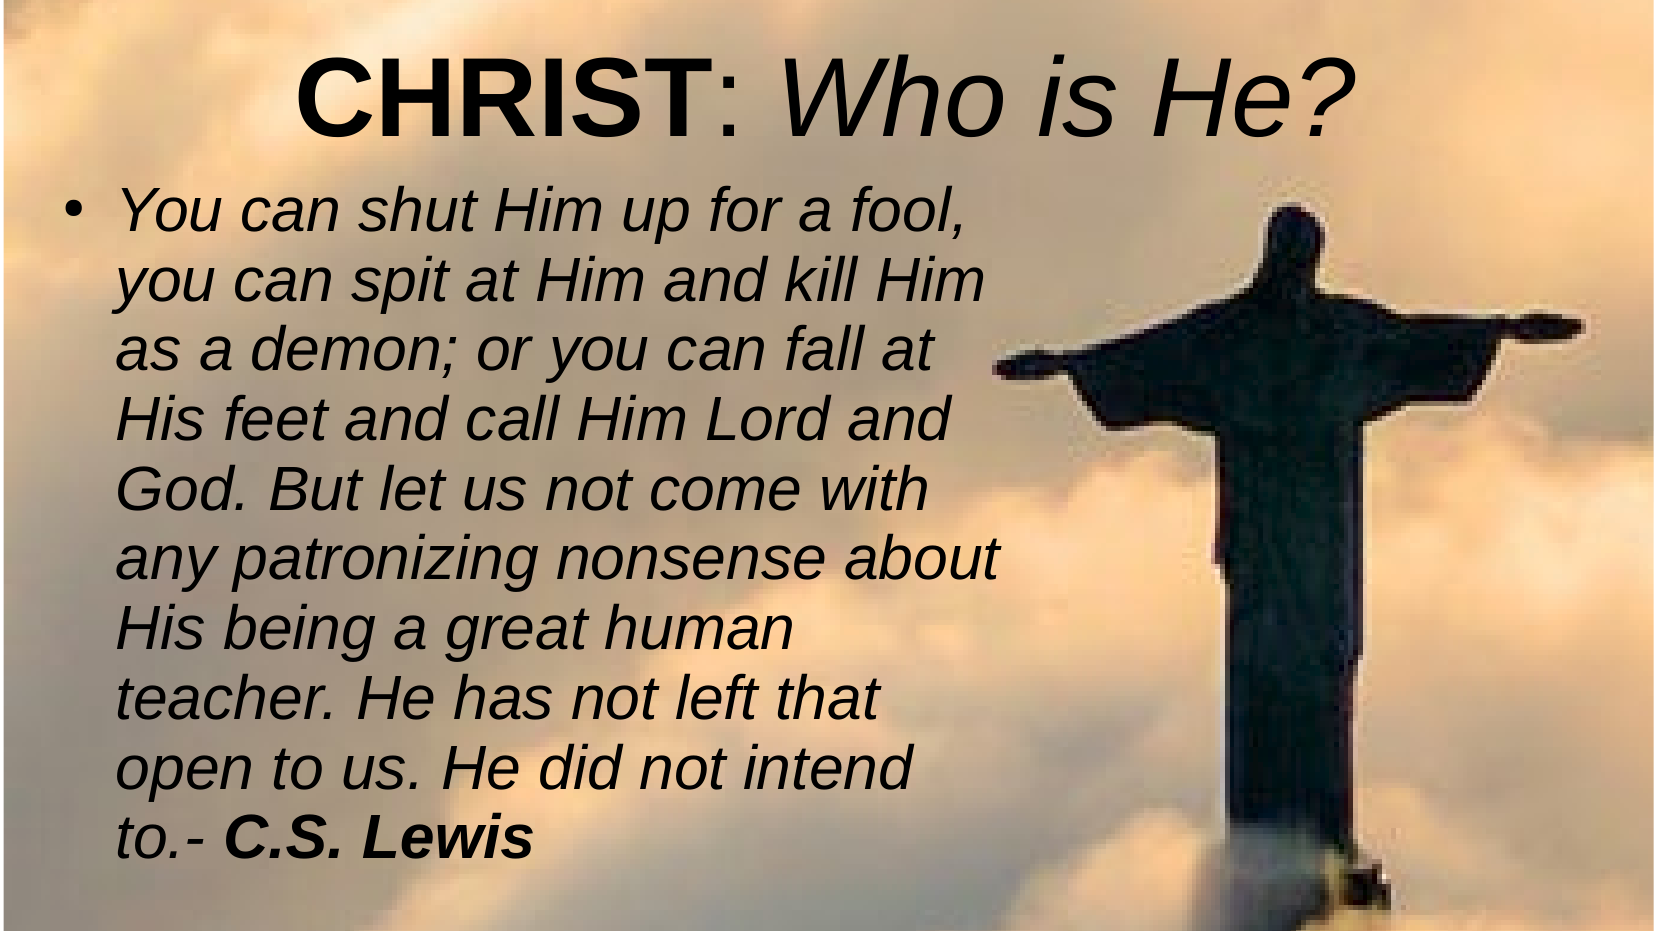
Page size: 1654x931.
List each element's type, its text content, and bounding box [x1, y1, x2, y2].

picture [3, 0, 1654, 931]
list You can shut Him up for a fool, you can spit at Him and kill Him as a demon; or you can fall at His feet and call Him Lord and God. But let us not come with any patronizing nonsense about His being a great human teacher. He has not left that open to us. He did not intend to.- C.S. Lewis [45, 174, 1021, 916]
title CHRIST: Who is He? [81, 19, 1570, 175]
